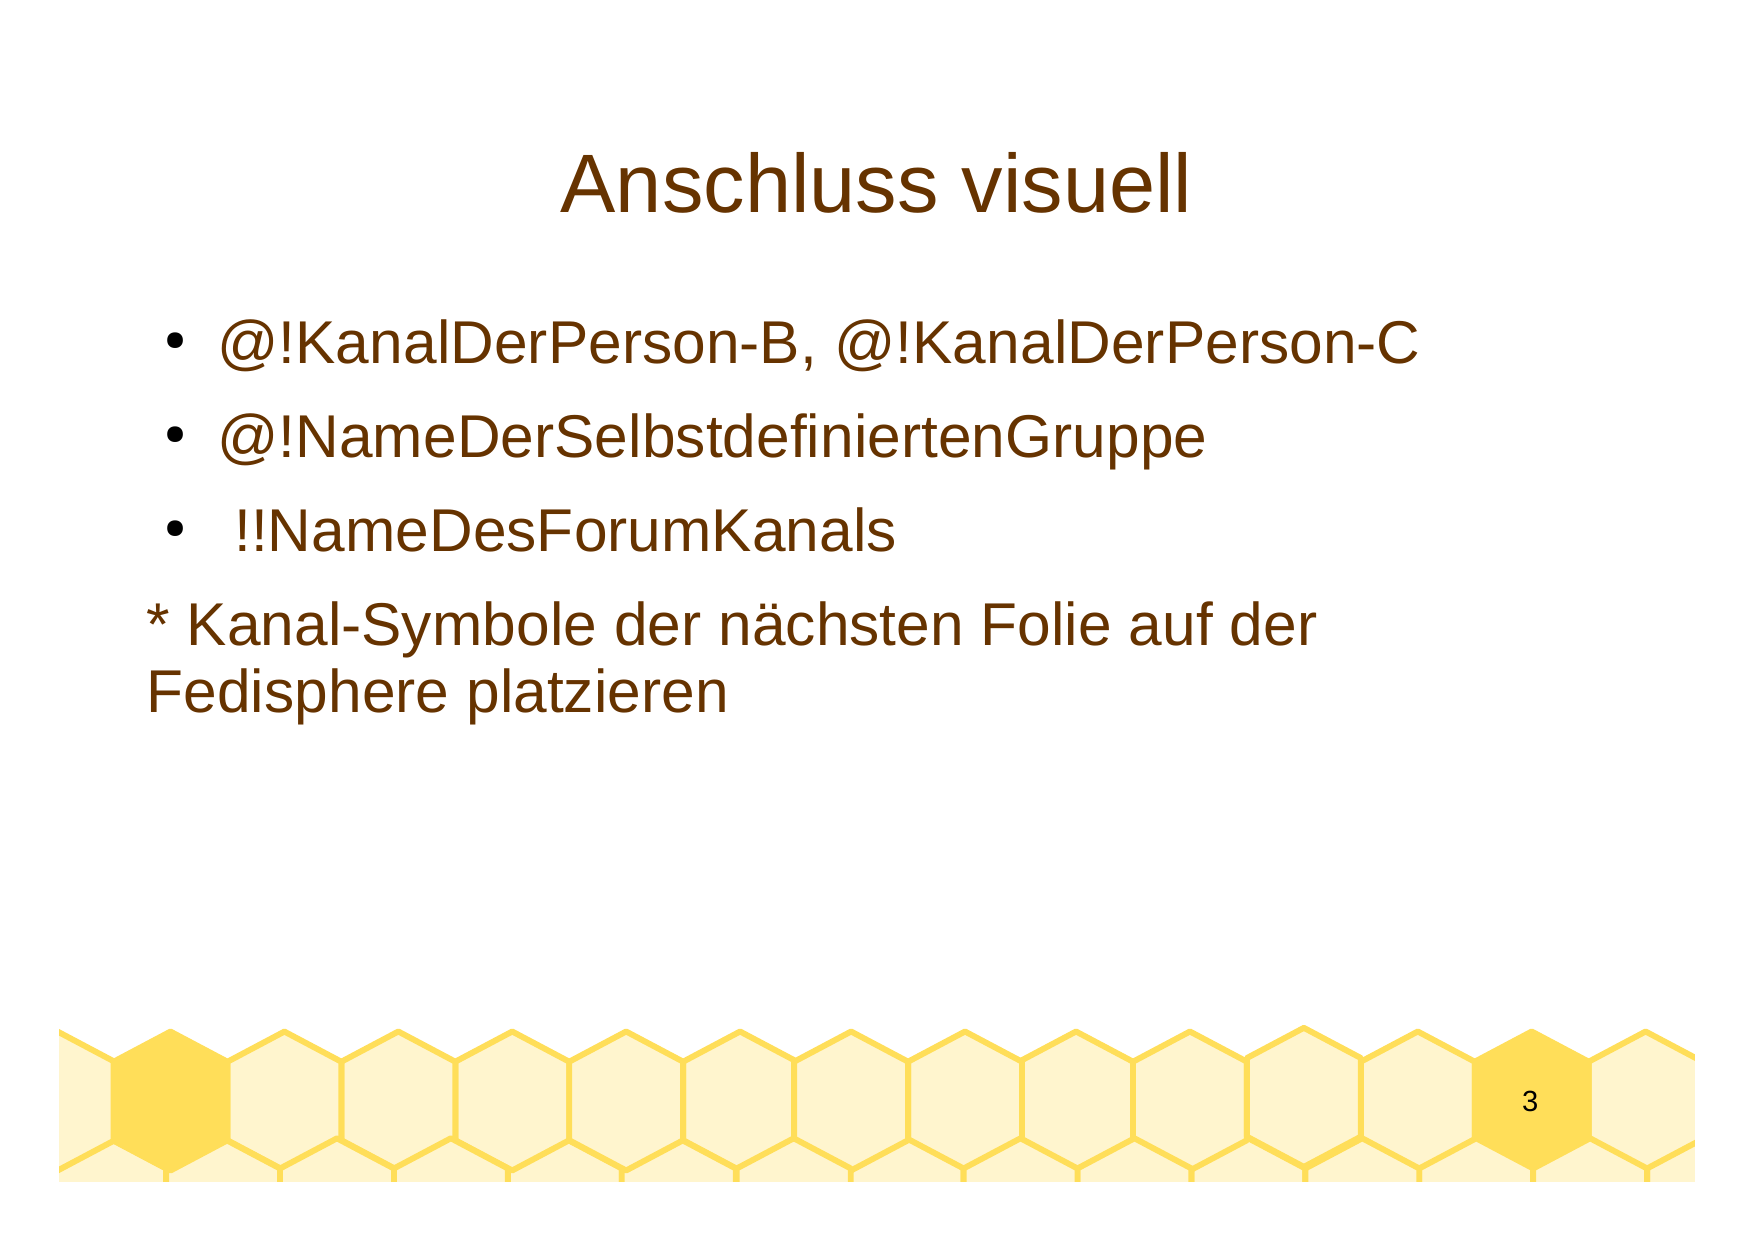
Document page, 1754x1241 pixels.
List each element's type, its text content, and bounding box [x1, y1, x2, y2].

title Anschluss visuell [146, 94, 1608, 273]
list @!KanalDerPerson-B, @!KanalDerPerson-C @!NameDerSelbstdefiniertenGruppe !!NameDesForumKanals * Kanal-Symbole der nächsten Folie auf der Fedisphere platzieren [146, 308, 1608, 950]
